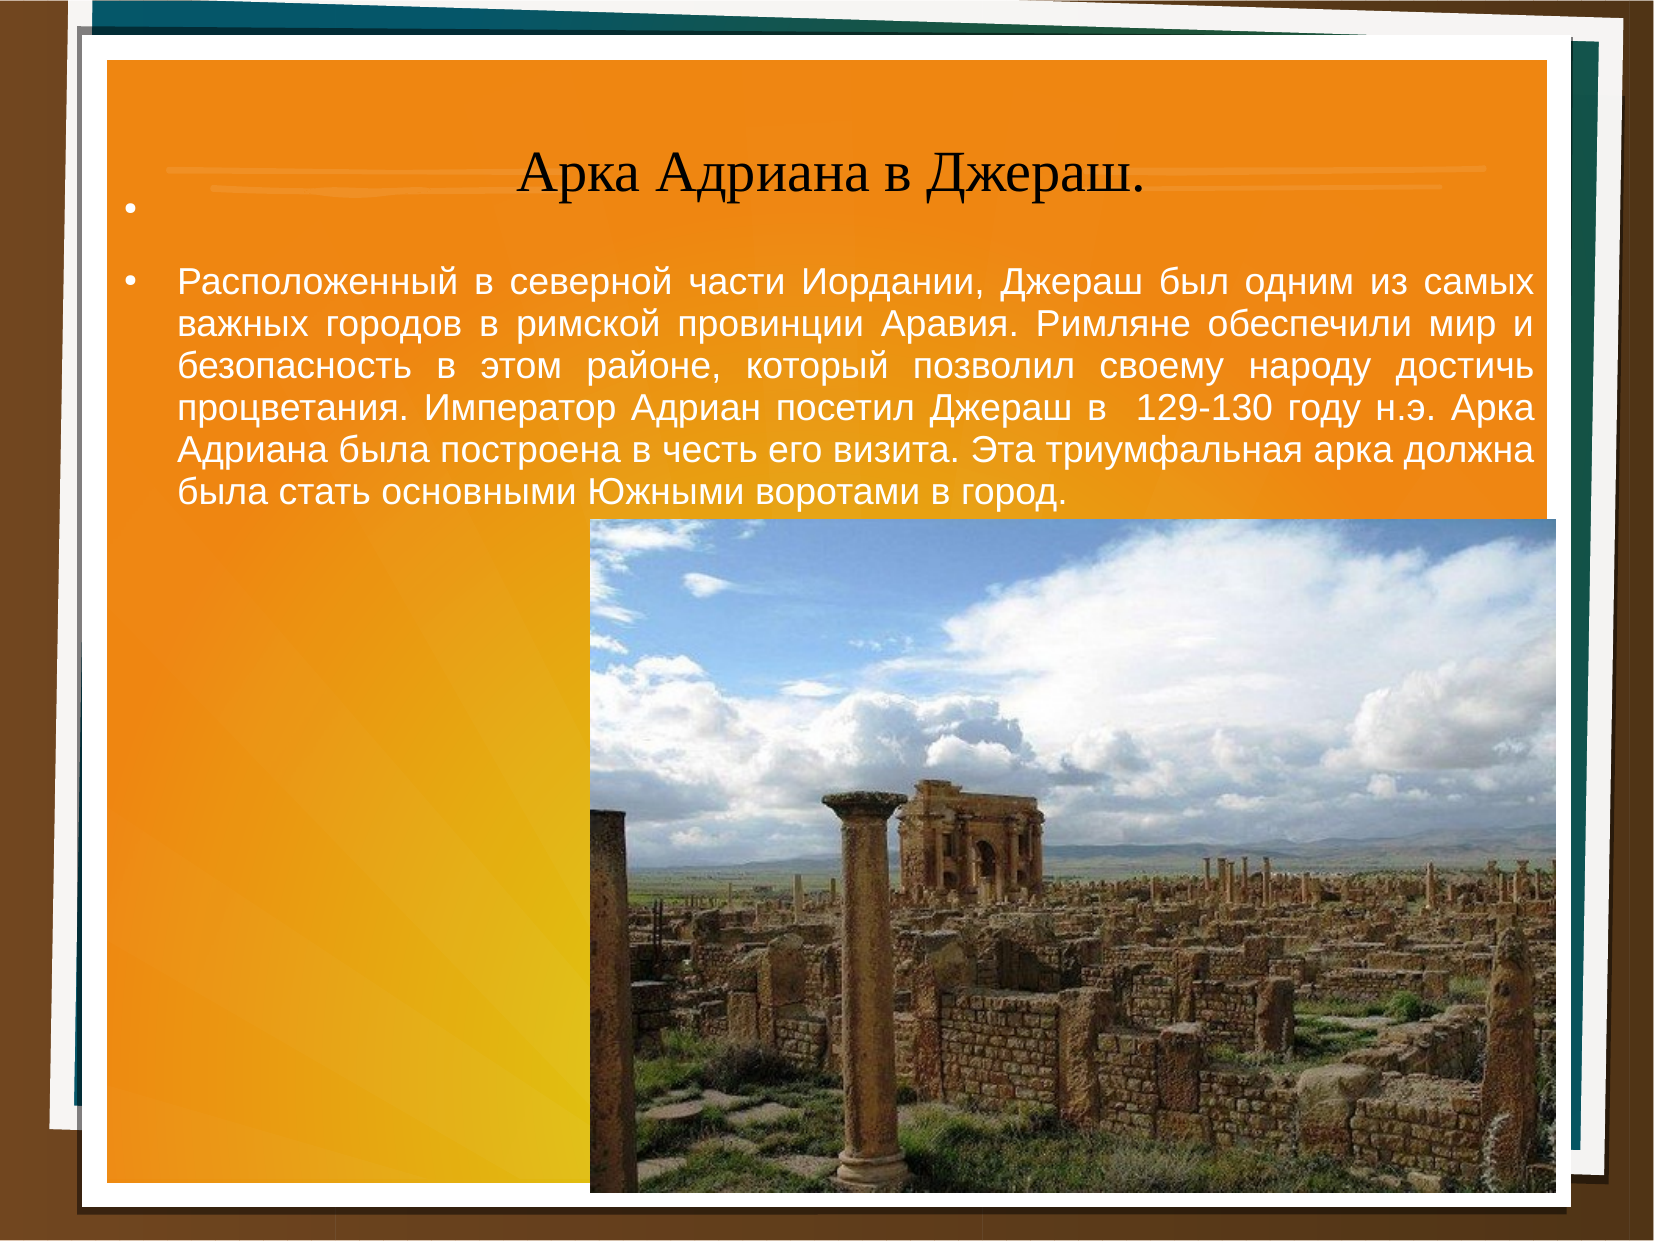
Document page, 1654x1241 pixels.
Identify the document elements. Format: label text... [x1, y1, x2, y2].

title Арка Адриана в Джераш. [165, 82, 1477, 188]
picture [590, 519, 1556, 1193]
list Расположенный в северной части Иордании, Джераш был одним из самых важных городов в римской провинции Аравия. Римляне обеспечили мир и безопасность в этом районе, который позволил своему народу достичь процветания. Император Адриан посетил Джераш в 129-130 году н.э. Арка Адриана была построена в честь его визита. Эта триумфальная арка должна была стать основными Южными воротами в город. [106, 188, 1536, 532]
